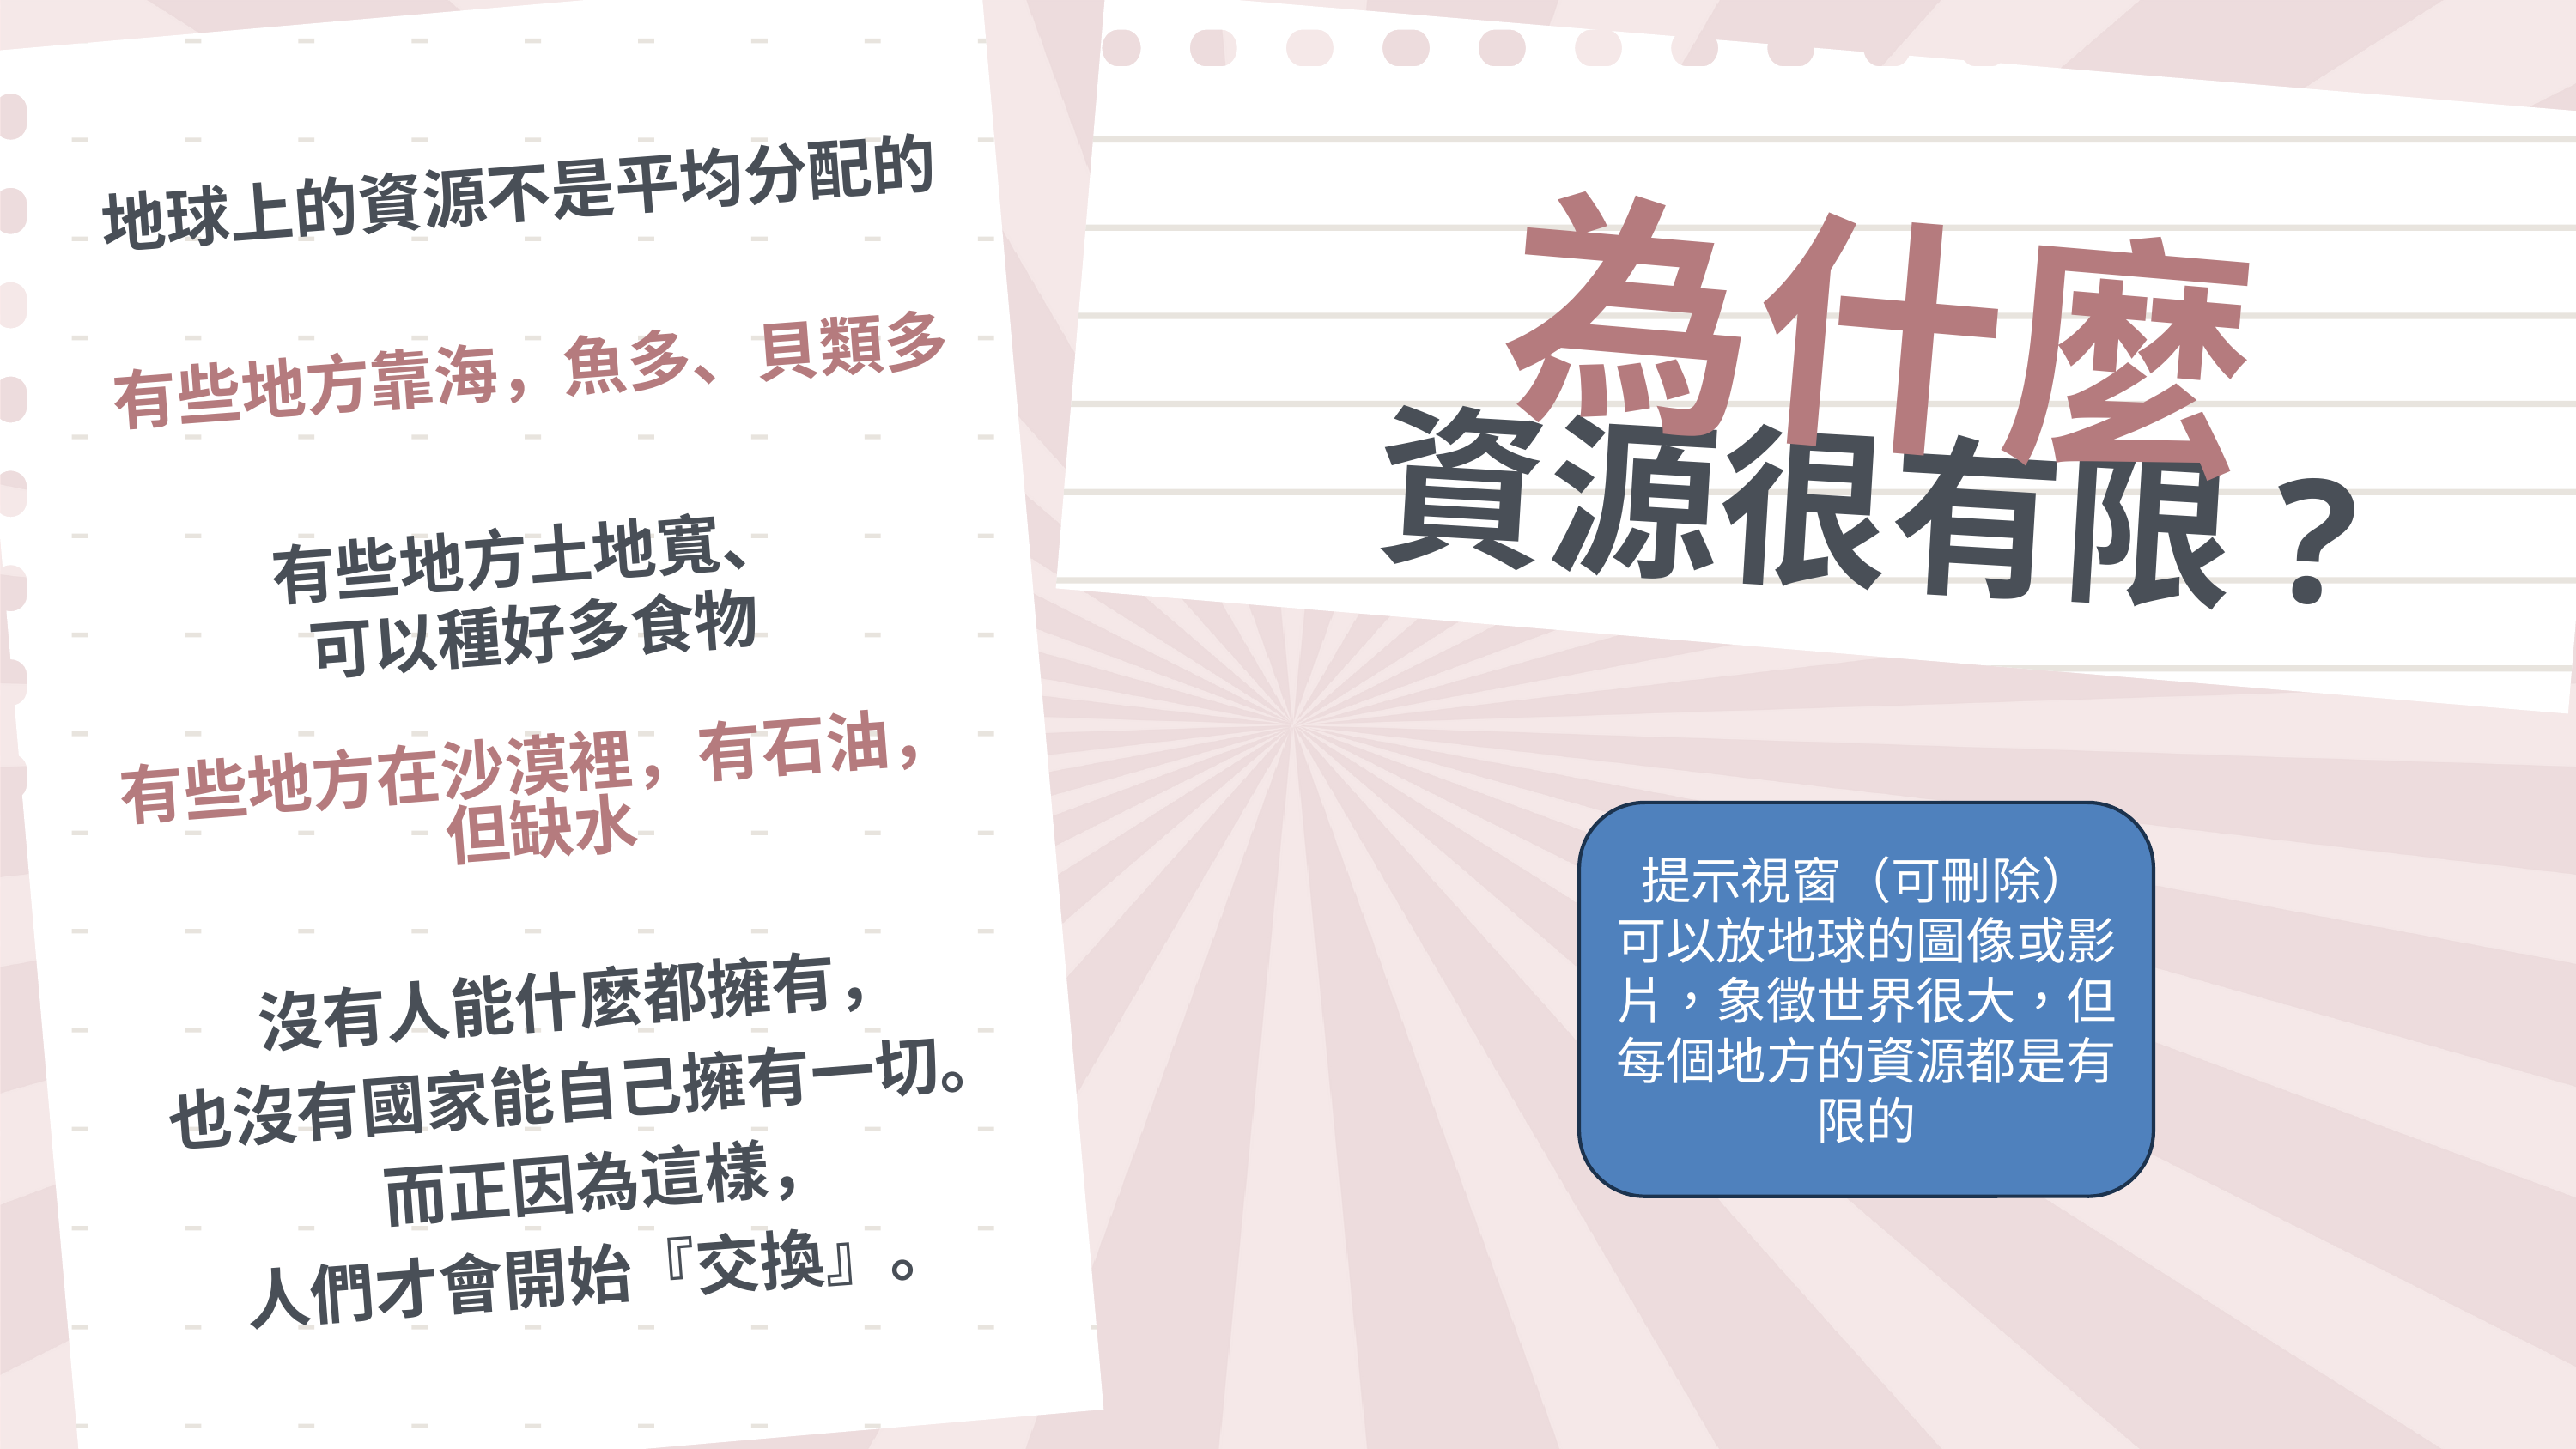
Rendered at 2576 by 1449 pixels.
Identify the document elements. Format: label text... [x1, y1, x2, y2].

text_box 提示視窗（可刪除） 可以放地球的圖像或影片，象徵世界很大，但每個地方的資源都是有限的 [1579, 802, 2154, 1197]
text_box 有些地方土地寬、 可以種好多食物 [97, 484, 965, 705]
text_box [0, 0, 2576, 1449]
text_box 沒有人能什麼都擁有， 也沒有國家能自己擁有一切。 而正因為這樣， 人們才會開始『交換』。 [131, 911, 1046, 1338]
text_box 有些地方靠海，魚多、貝類多 [83, 308, 979, 441]
text_box 資源很有限? [1343, 417, 2389, 644]
text_box 為什麼 [1320, 83, 2448, 499]
text_box 地球上的資源不是平均分配的 [91, 133, 948, 263]
text_box 有些地方在沙漠裡，有石油，但缺水 [97, 704, 982, 900]
